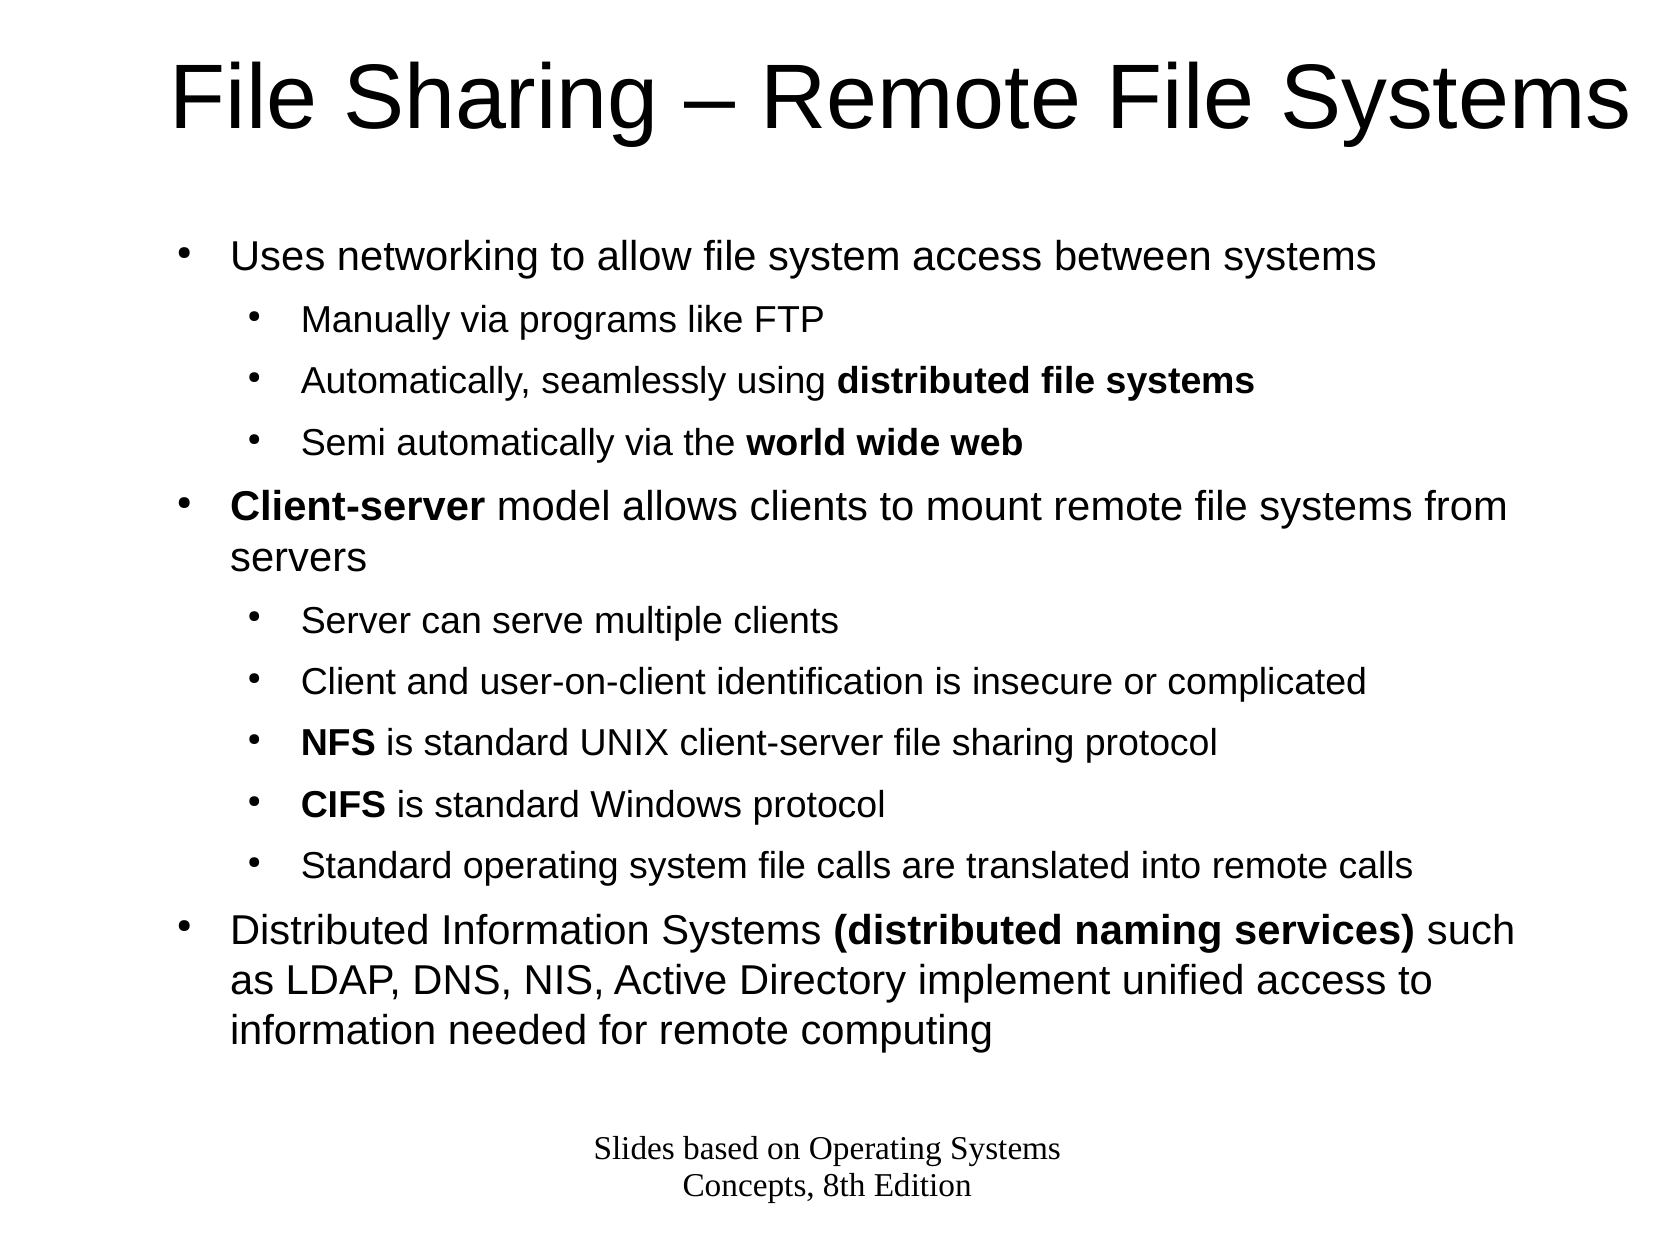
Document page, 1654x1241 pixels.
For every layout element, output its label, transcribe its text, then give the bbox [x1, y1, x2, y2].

list Uses networking to allow file system access between systems Manually via programs like FTP Automatically, seamlessly using distributed file systems Semi automatically via the world wide web Client-server model allows clients to mount remote file systems from servers Server can serve multiple clients Client and user-on-client identification is insecure or complicated NFS is standard UNIX client-server file sharing protocol CIFS is standard Windows protocol Standard operating system file calls are translated into remote calls Distributed Information Systems (distributed naming services) such as LDAP, DNS, NIS, Active Directory implement unified access to information needed for remote computing [144, 220, 1543, 1176]
title File Sharing – Remote File Systems [114, 0, 1654, 155]
